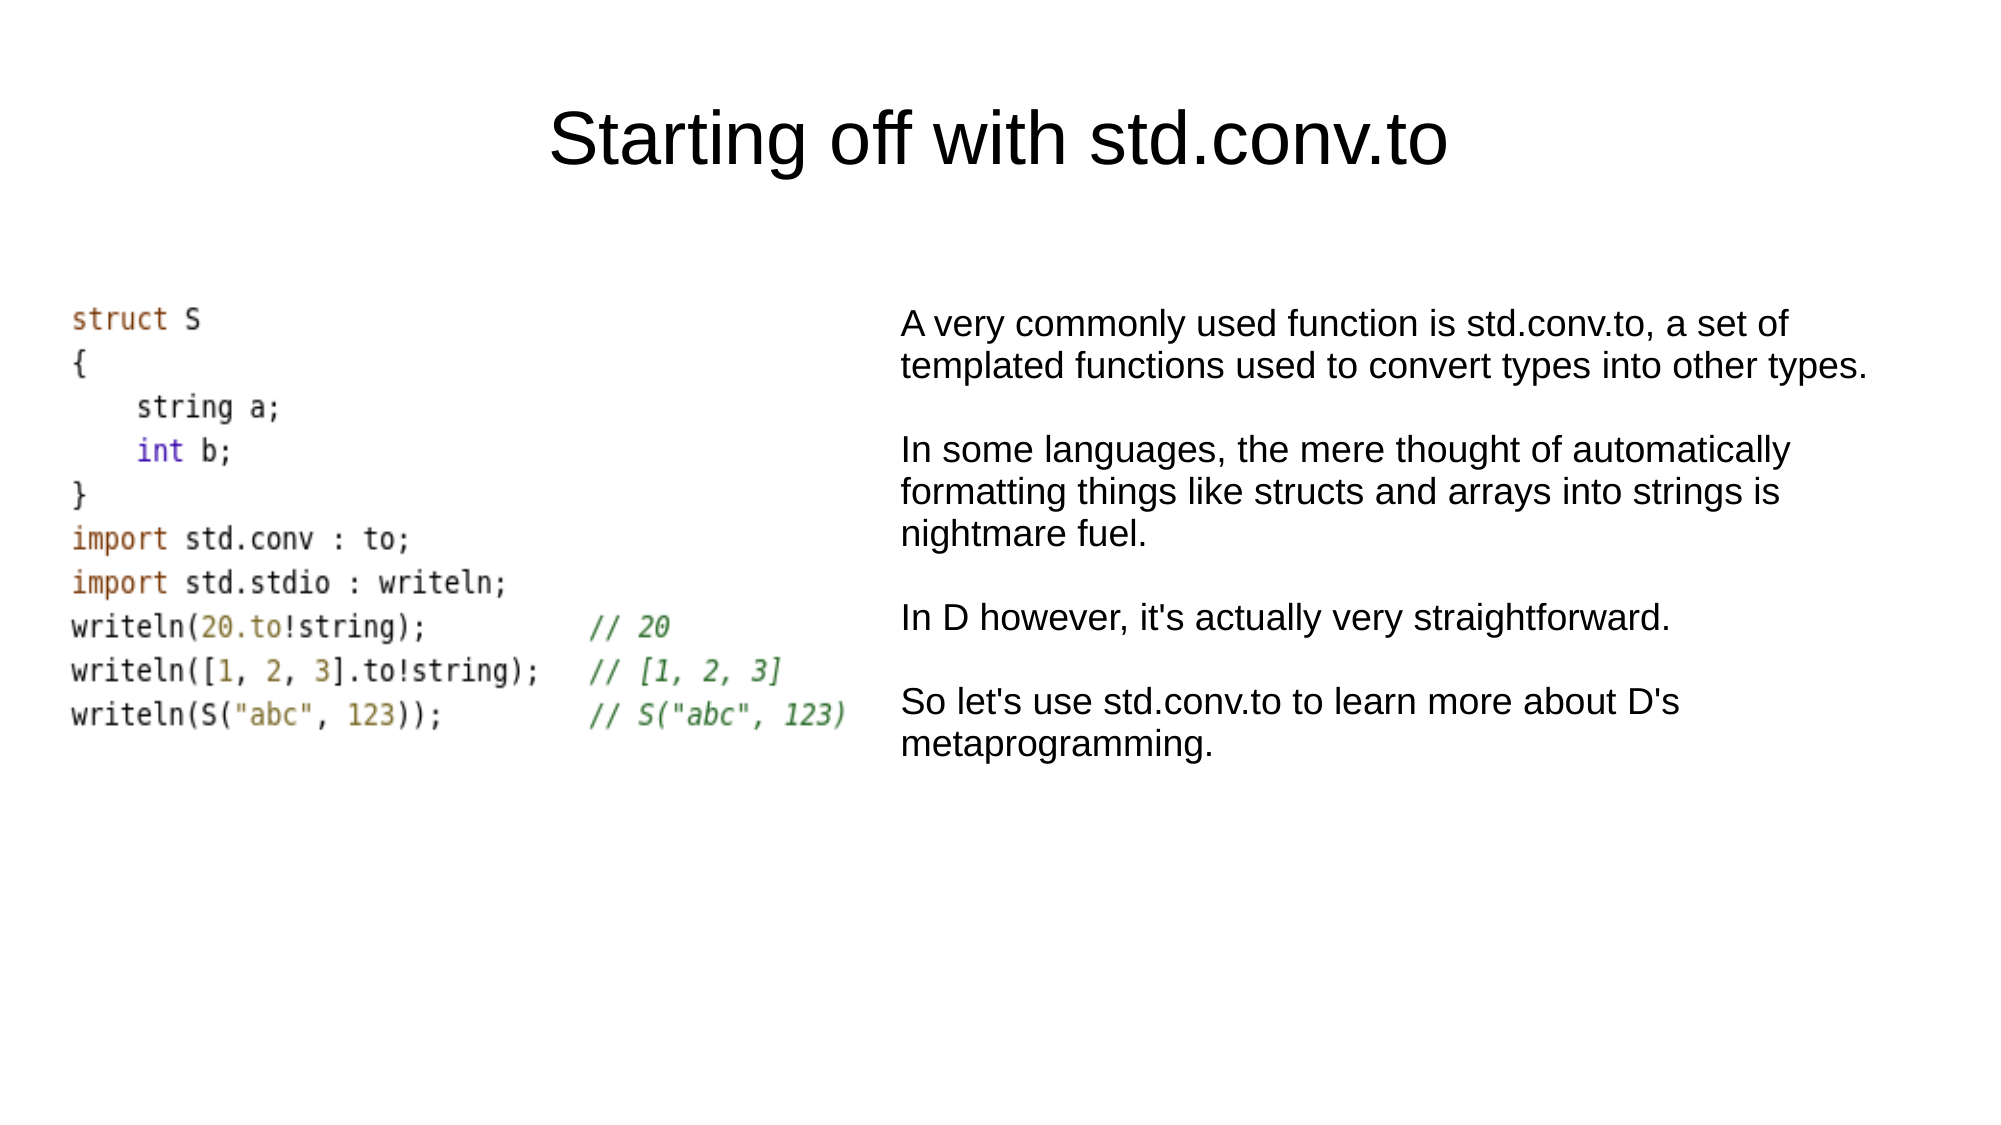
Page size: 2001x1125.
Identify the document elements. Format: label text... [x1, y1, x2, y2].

picture [59, 295, 854, 739]
title Starting off with std.conv.to [99, 44, 1900, 233]
text_box A very commonly used function is std.conv.to, a set of templated functions used to convert types into other types. In some languages, the mere thought of automatically formatting things like structs and arrays into strings is nightmare fuel. In D however, it's actually very straightforward. So let's use std.conv.to to learn more about D's metaprogramming. [885, 295, 1936, 772]
